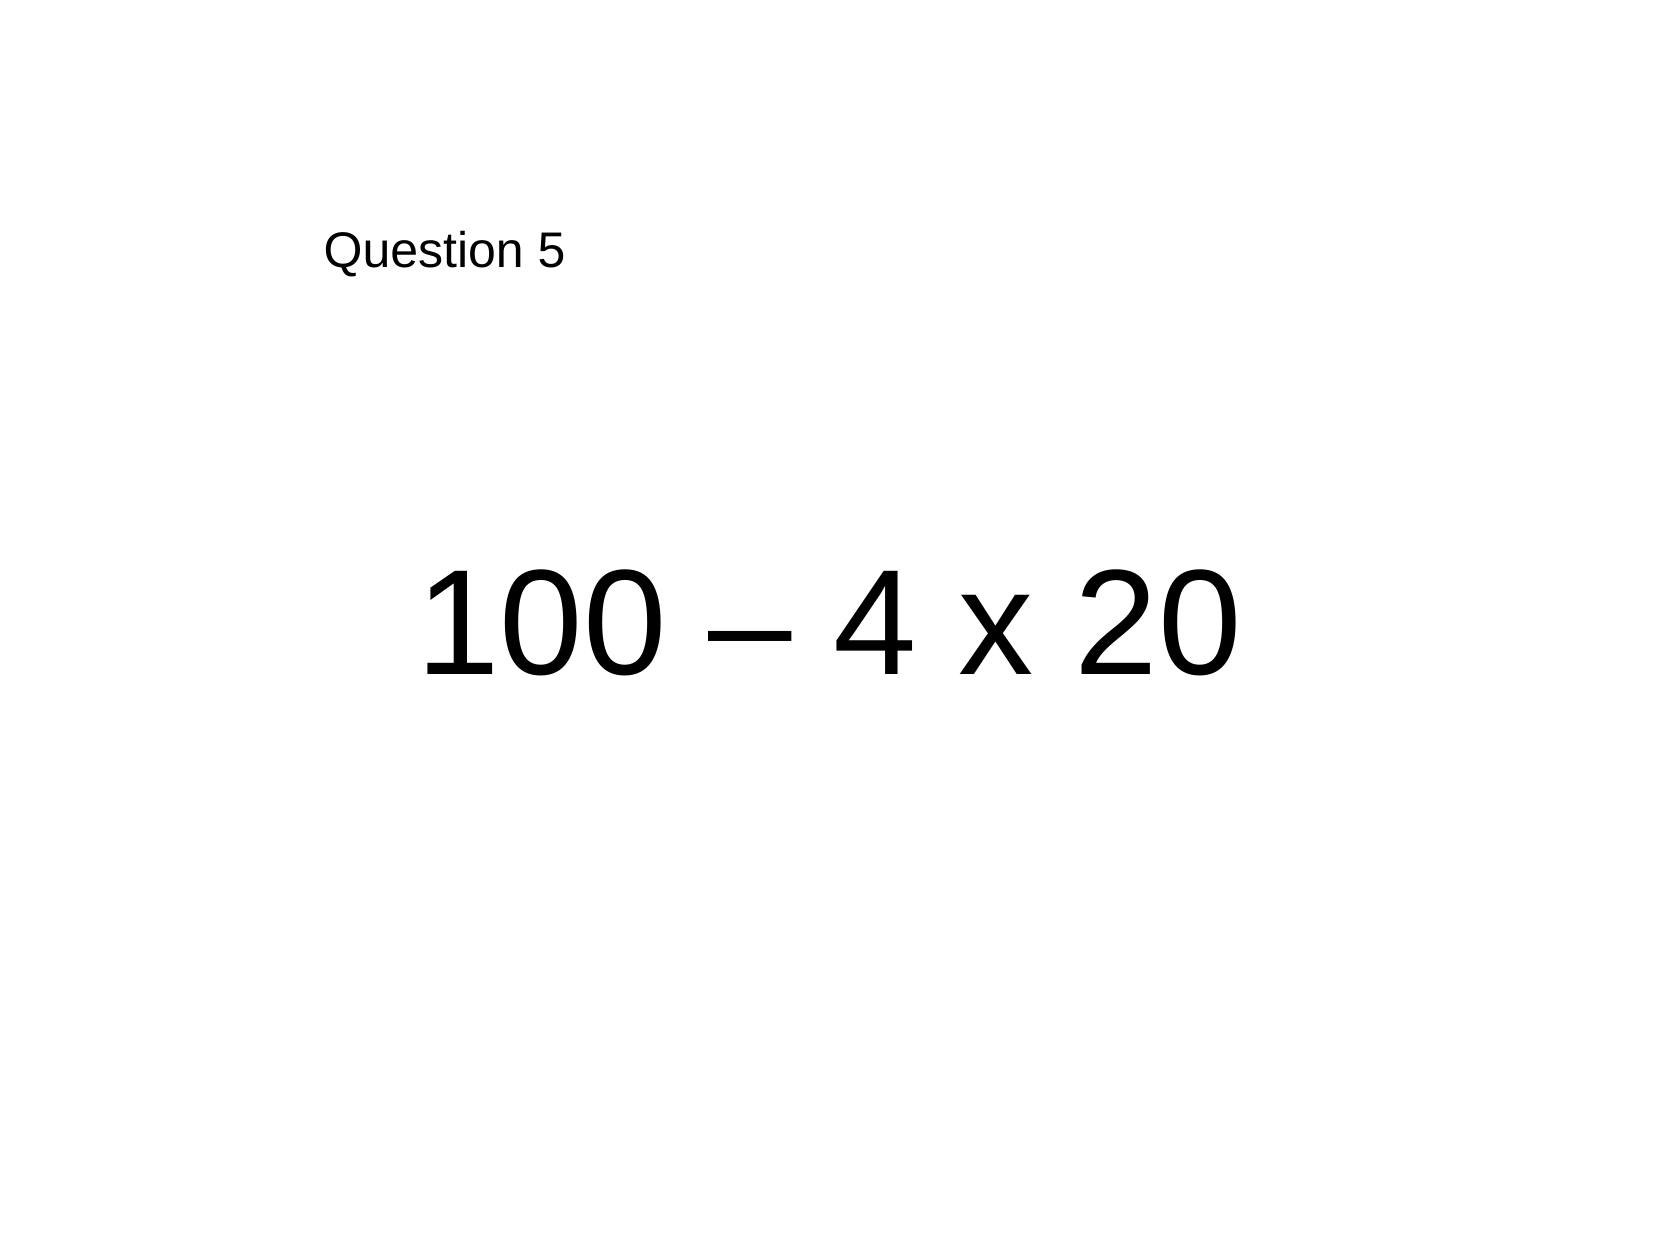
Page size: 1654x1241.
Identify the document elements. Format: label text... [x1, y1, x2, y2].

text_box Question 5 [309, 214, 581, 286]
text_box 100 – 4 x 20 [401, 531, 1258, 714]
